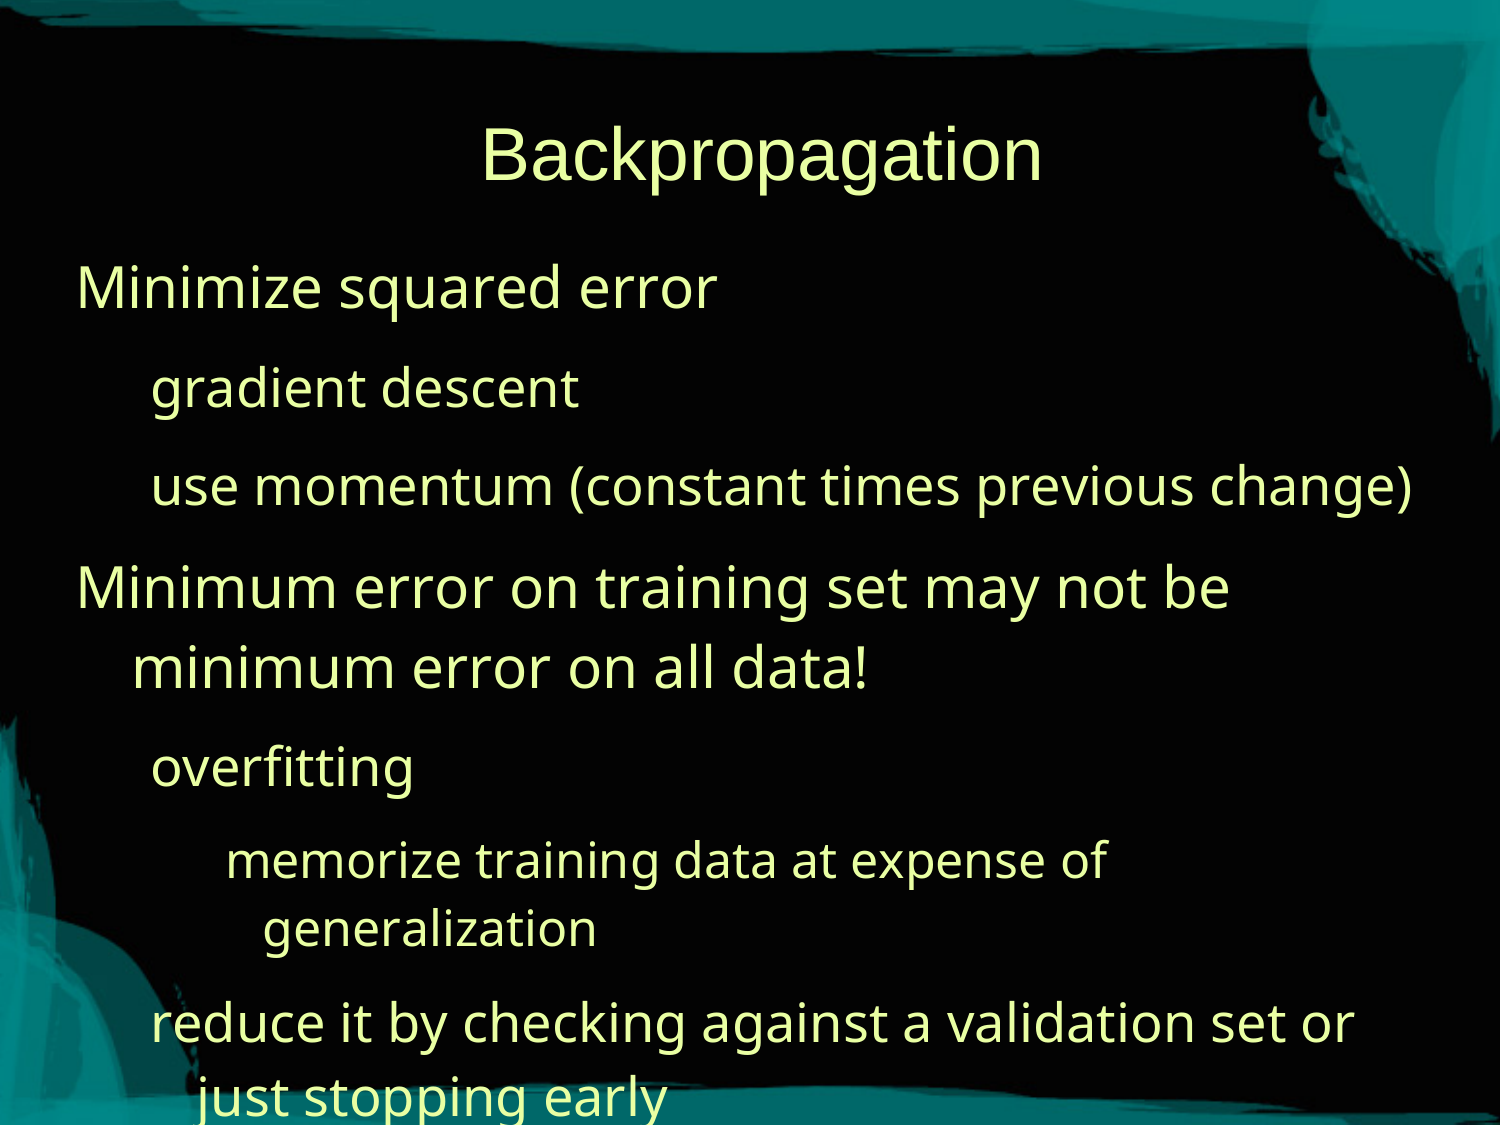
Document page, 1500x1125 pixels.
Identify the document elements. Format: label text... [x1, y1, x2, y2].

list Minimize squared error gradient descent use momentum (constant times previous change) Minimum error on training set may not be minimum error on all data! overfitting memorize training data at expense of generalization reduce it by checking against a validation set or just stopping early [75, 246, 1425, 1125]
picture [0, 0, 1500, 1125]
title Backpropagation [262, 7, 1263, 246]
